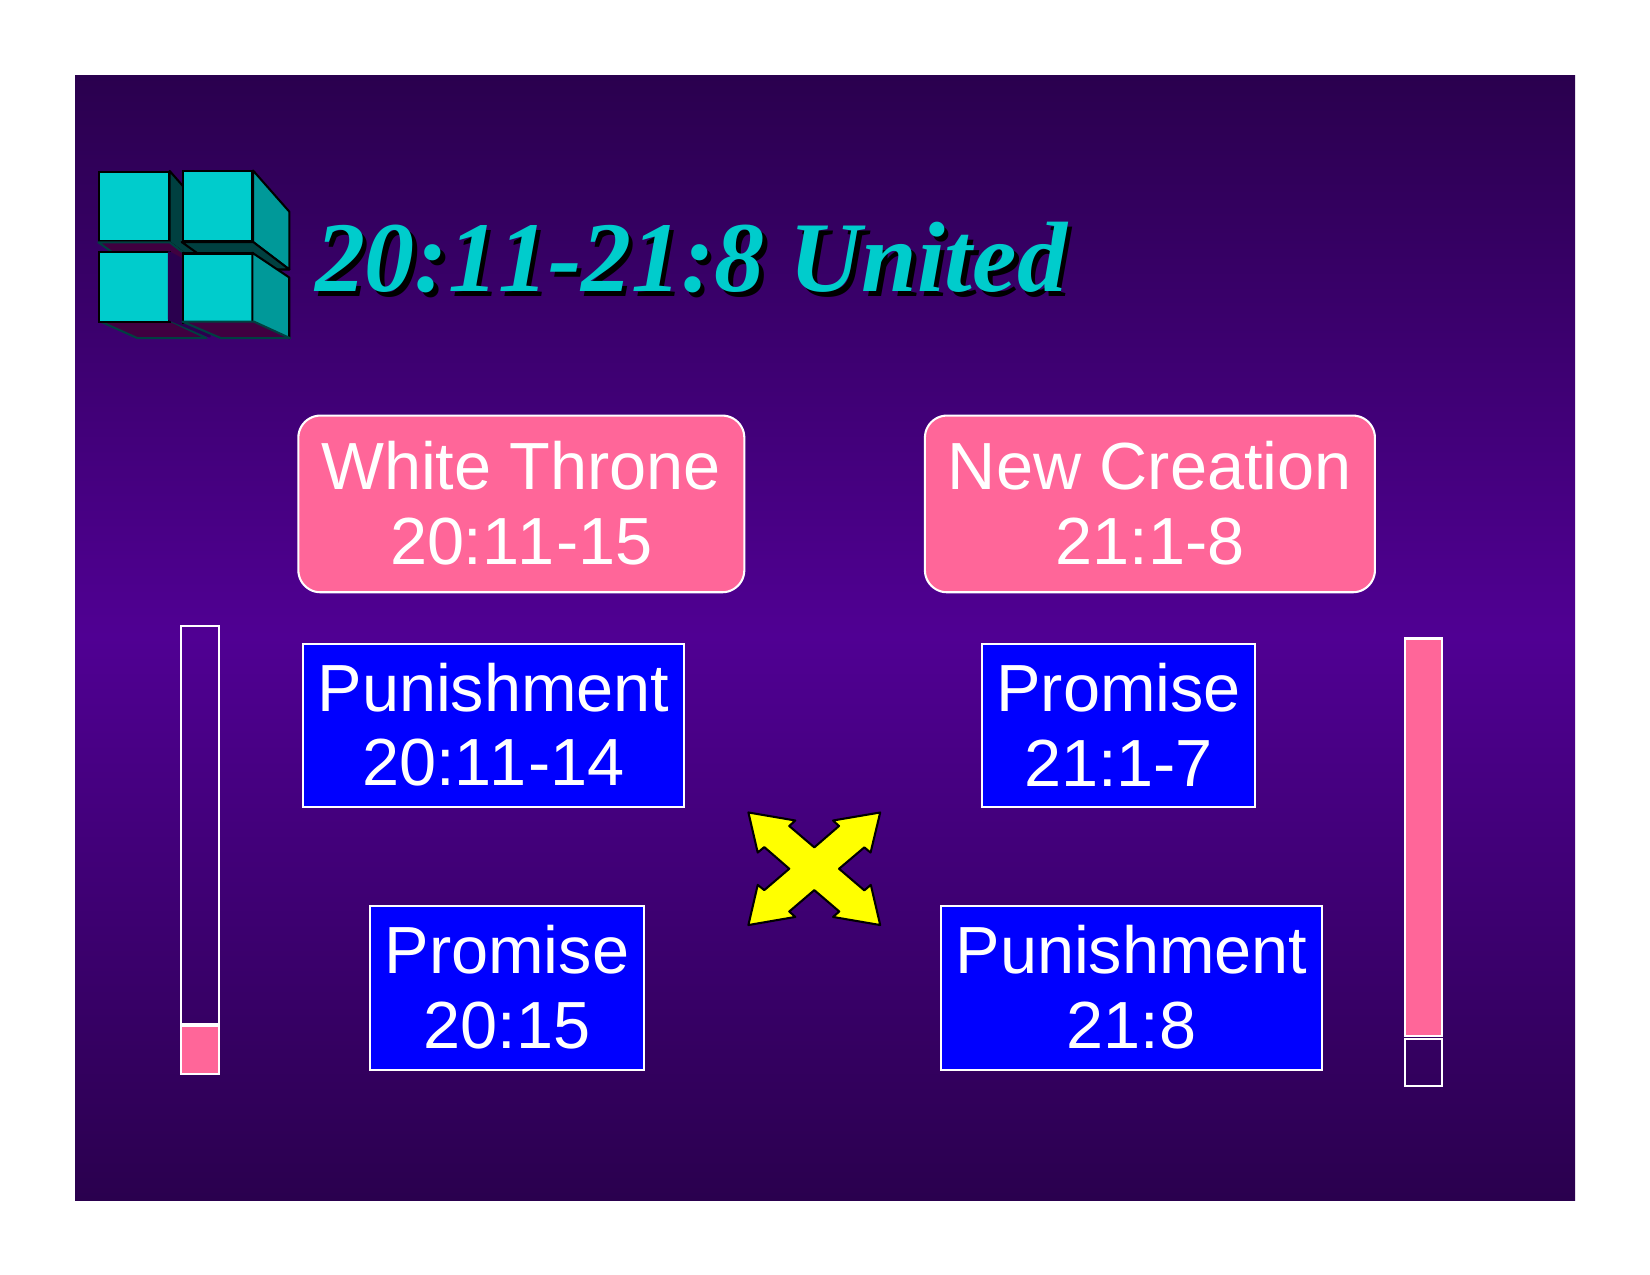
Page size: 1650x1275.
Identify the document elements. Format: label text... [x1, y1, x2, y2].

text_box Punishment 20:11-14 [303, 643, 684, 808]
text_box White Throne 20:11-15 [298, 415, 745, 593]
text_box [748, 812, 881, 926]
text_box [181, 1025, 219, 1074]
text_box Promise 21:1-7 [982, 643, 1256, 808]
text_box New Creation 21:1-8 [924, 415, 1375, 593]
title 20:11-21:8 United [299, 153, 1463, 363]
text_box [1404, 638, 1443, 1037]
text_box Promise 20:15 [370, 906, 644, 1070]
text_box Punishment 21:8 [941, 906, 1322, 1070]
